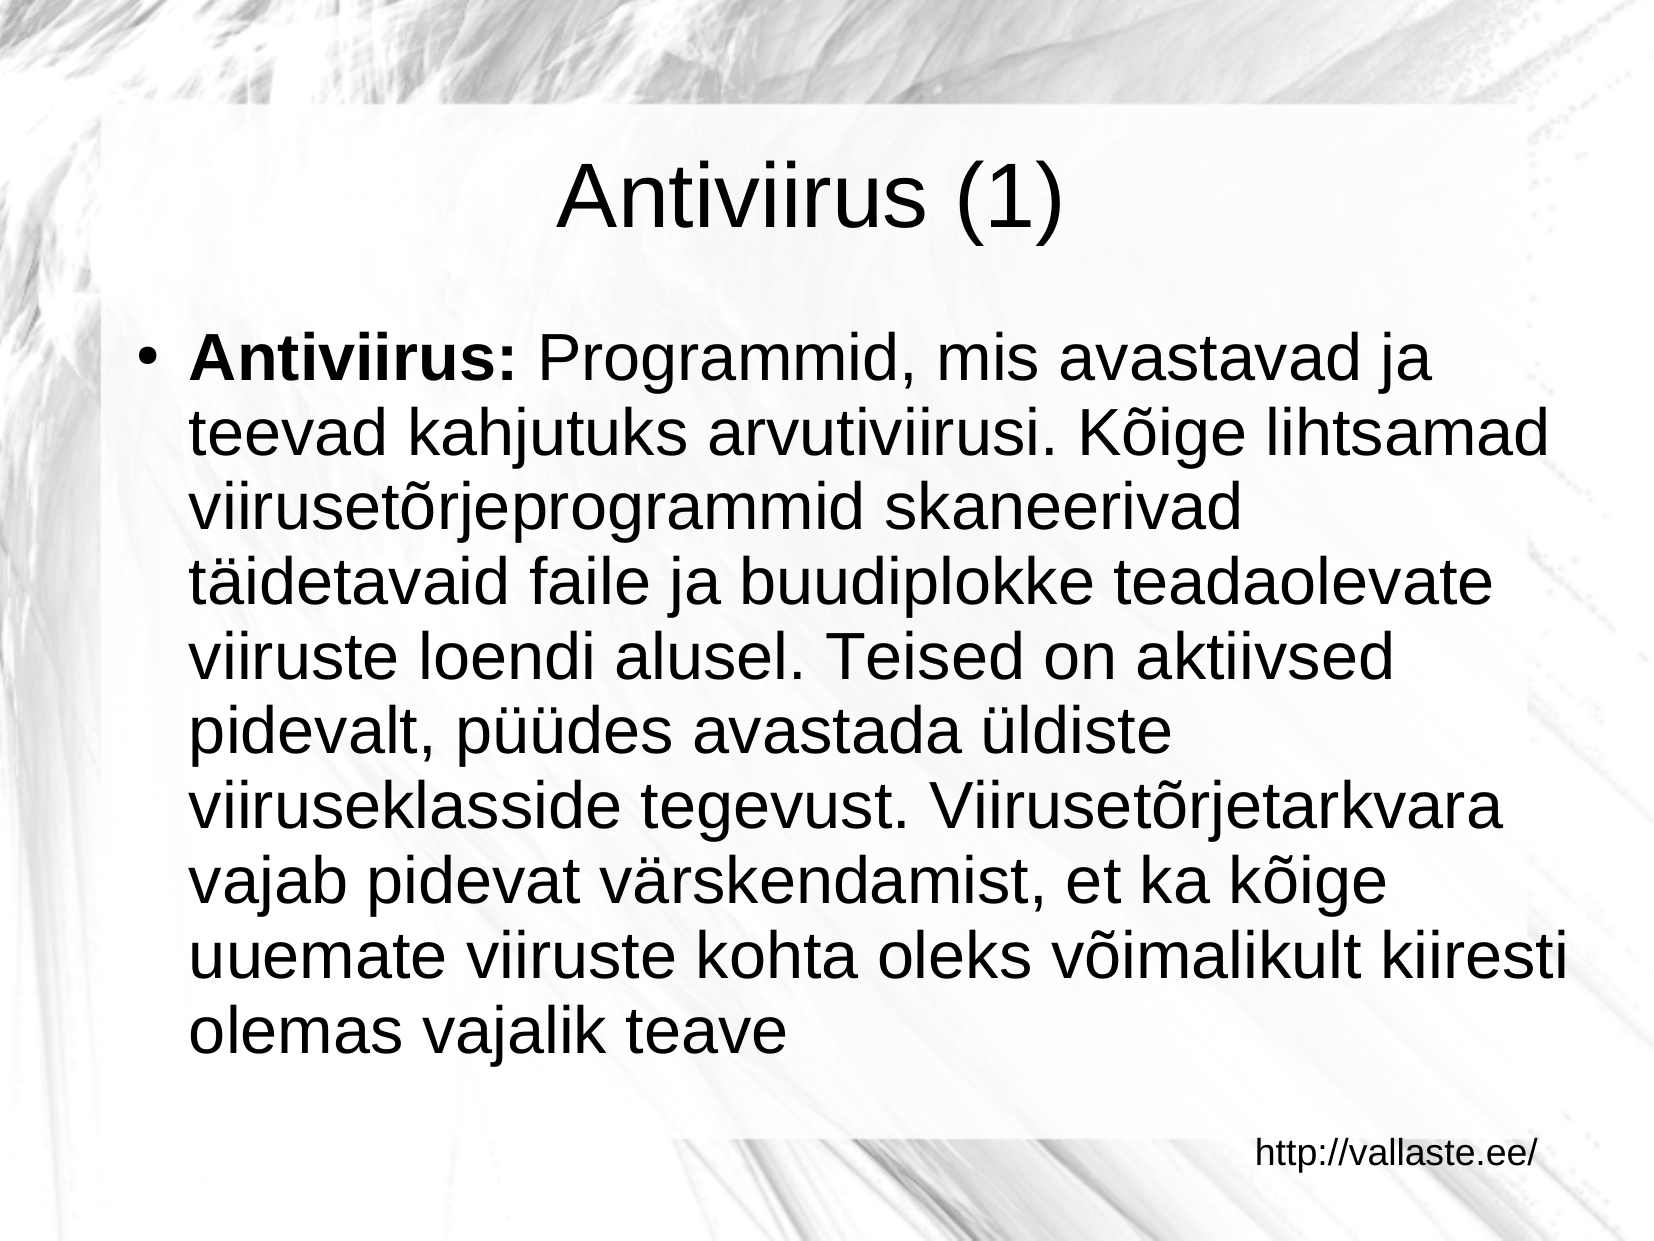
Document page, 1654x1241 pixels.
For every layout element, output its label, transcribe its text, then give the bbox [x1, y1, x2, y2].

title Antiviirus (1) [118, 112, 1506, 281]
text_box http://vallaste.ee/ [1240, 1124, 1554, 1182]
list Antiviirus: Programmid, mis avastavad ja teevad kahjutuks arvutiviirusi. Kõige lihtsamad viirusetõrjeprogrammid skaneerivad täidetavaid faile ja buudiplokke teadaolevate viiruste loendi alusel. Teised on aktiivsed pidevalt, püüdes avastada üldiste viiruseklasside tegevust. Viirusetõrjetarkvara vajab pidevat värskendamist, et ka kõige uuemate viiruste kohta oleks võimalikult kiiresti olemas vajalik teave [118, 319, 1571, 1068]
picture [0, 0, 1654, 1241]
